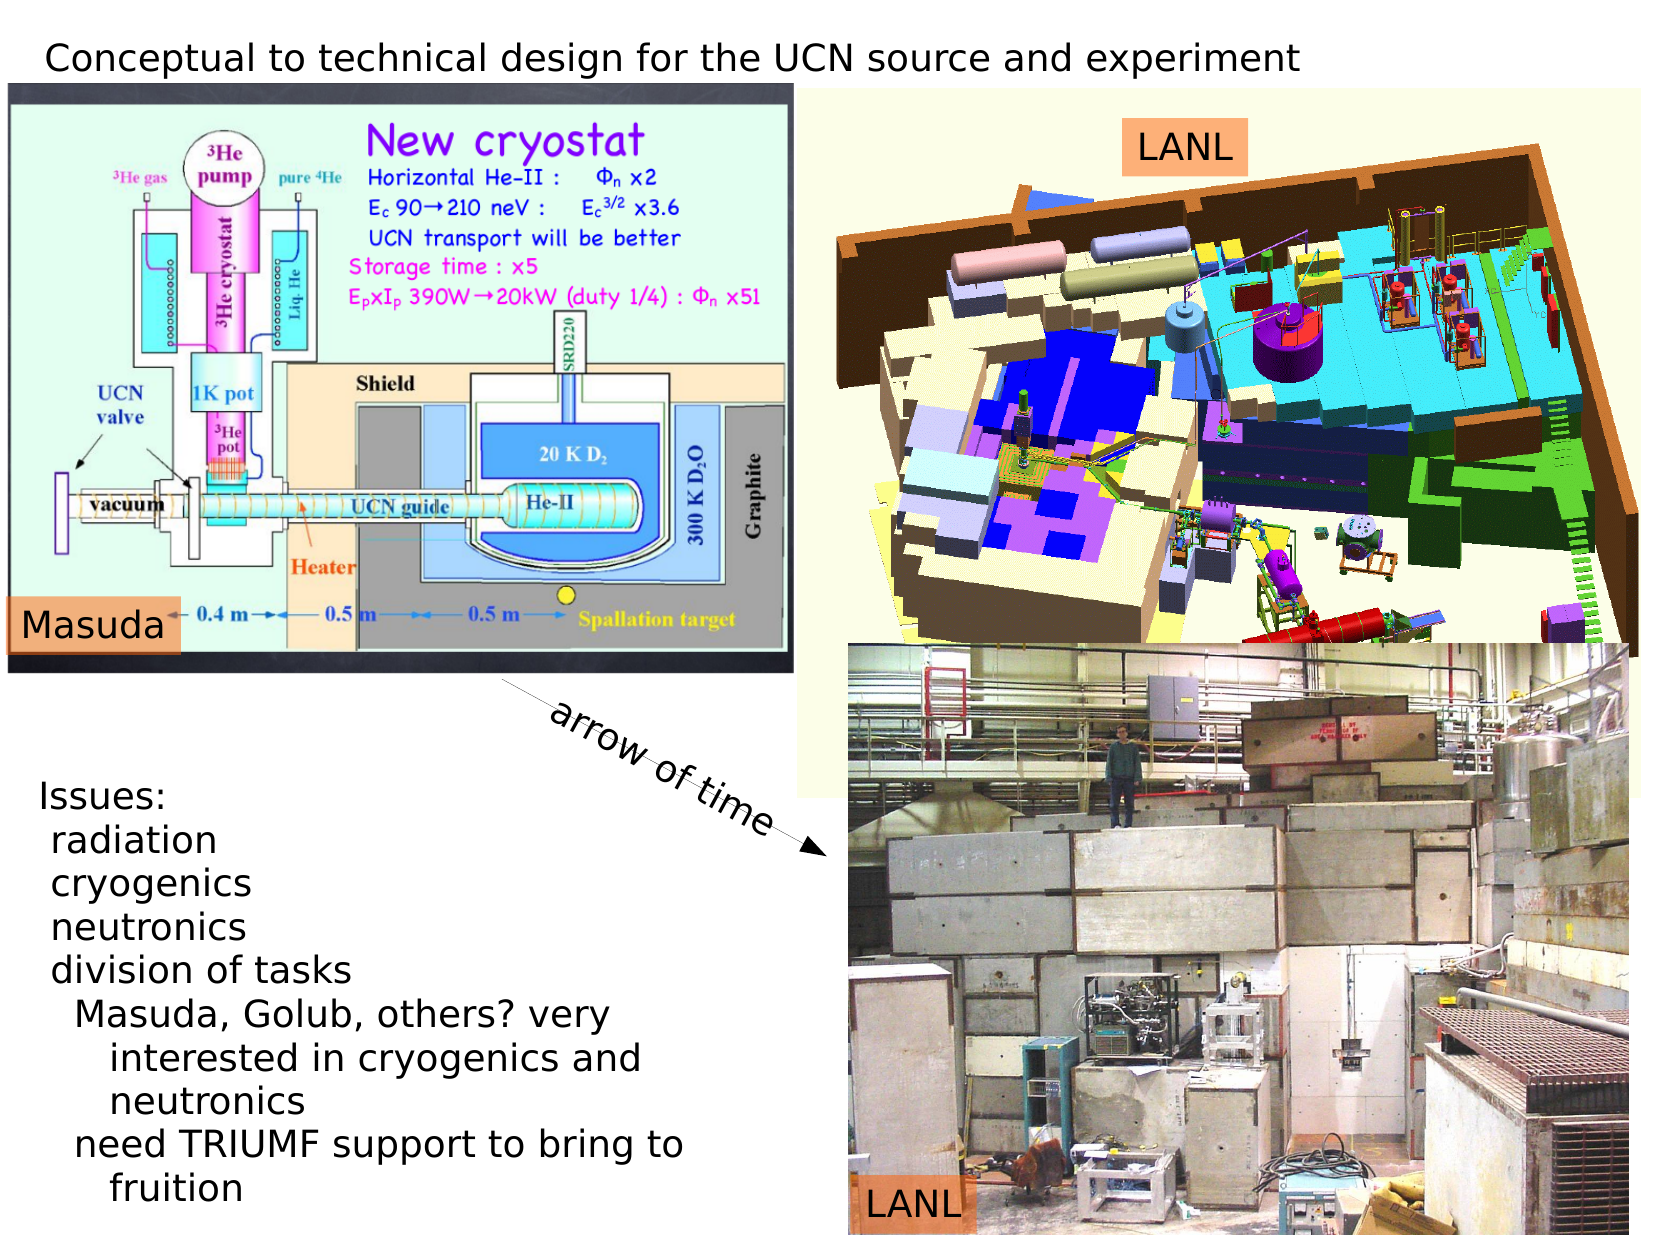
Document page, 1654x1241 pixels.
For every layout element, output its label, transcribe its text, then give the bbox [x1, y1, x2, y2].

text_box LANL [1122, 118, 1249, 177]
text_box Issues: radiation cryogenics neutronics division of tasks Masuda, Golub, others? very interested in cryogenics and neutronics need TRIUMF support to bring to fruition [23, 767, 827, 1218]
picture [5, 82, 796, 674]
text_box Conceptual to technical design for the UCN source and experiment [29, 29, 1317, 88]
text_box Masuda [5, 596, 181, 655]
text_box Issues: radiation cryogenics neutronics division of tasks Masuda, Golub, others? very interested in cryogenics and neutronics need TRIUMF support to bring to fruition [684, 767, 827, 855]
picture [848, 643, 1629, 1235]
text_box LANL [850, 1175, 977, 1234]
chart [797, 88, 1641, 798]
